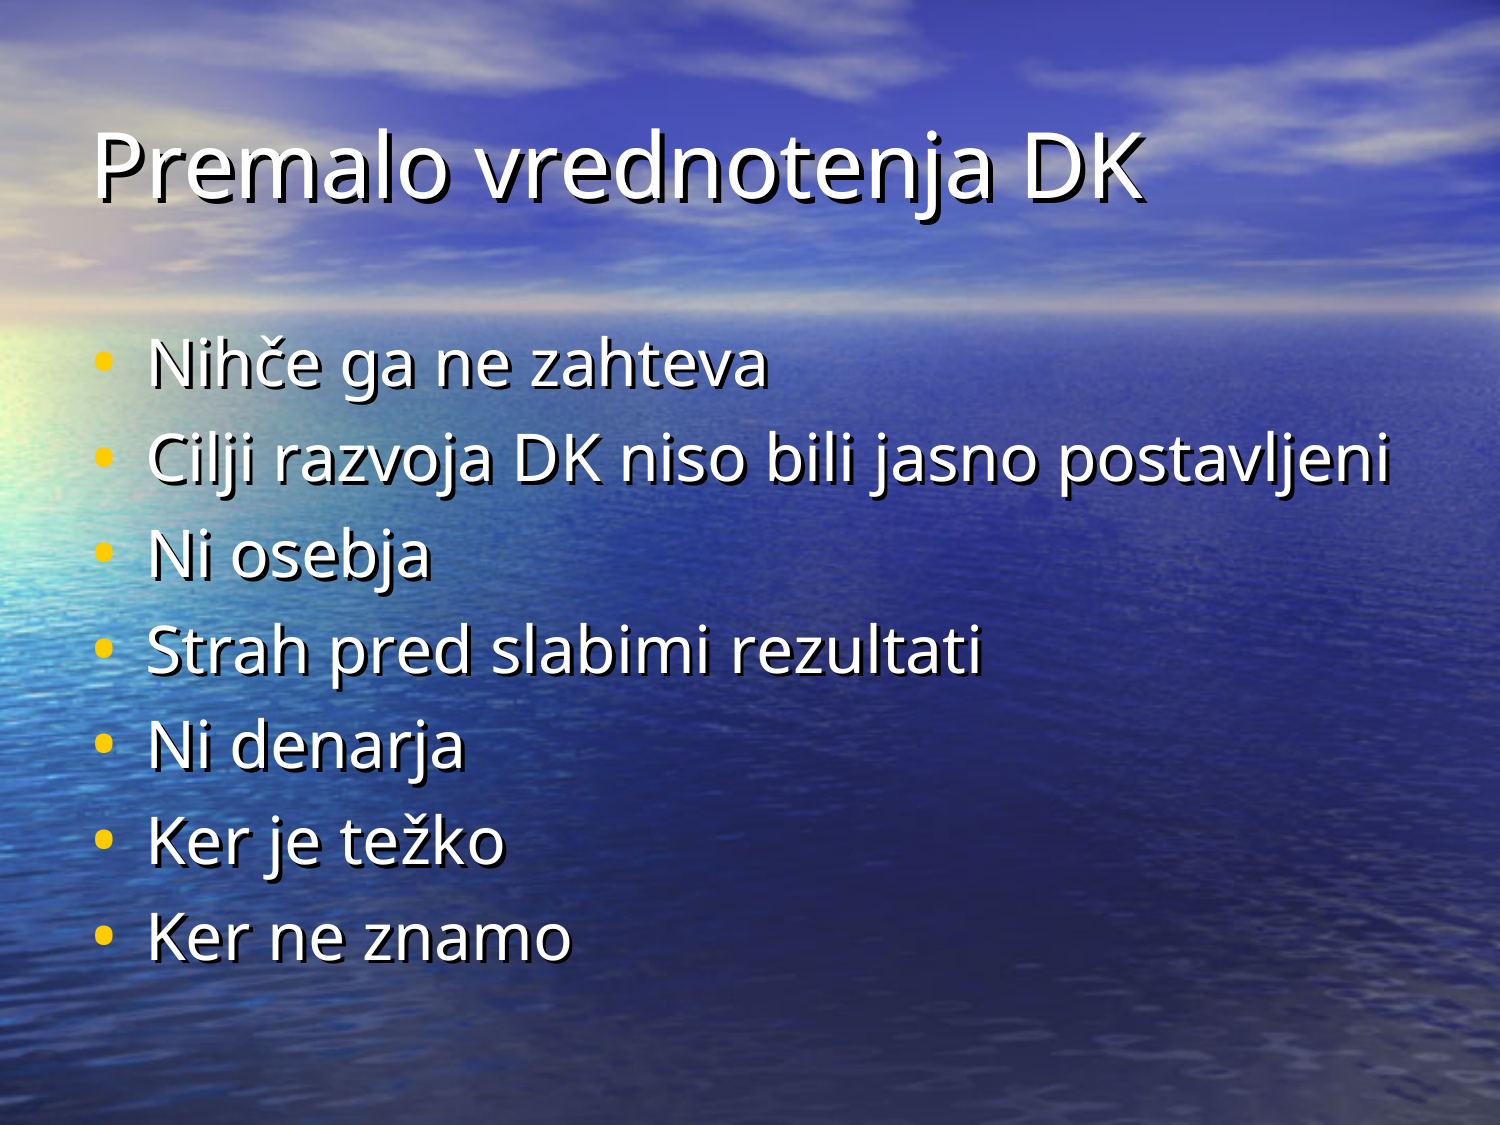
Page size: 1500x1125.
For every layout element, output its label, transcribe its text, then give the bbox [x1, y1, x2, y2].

list Nihče ga ne zahteva Cilji razvoja DK niso bili jasno postavljeni Ni osebja Strah pred slabimi rezultati Ni denarja Ker je težko Ker ne znamo [75, 312, 1426, 988]
picture [0, 0, 1500, 1125]
title Premalo vrednotenja DK [75, 47, 1426, 276]
